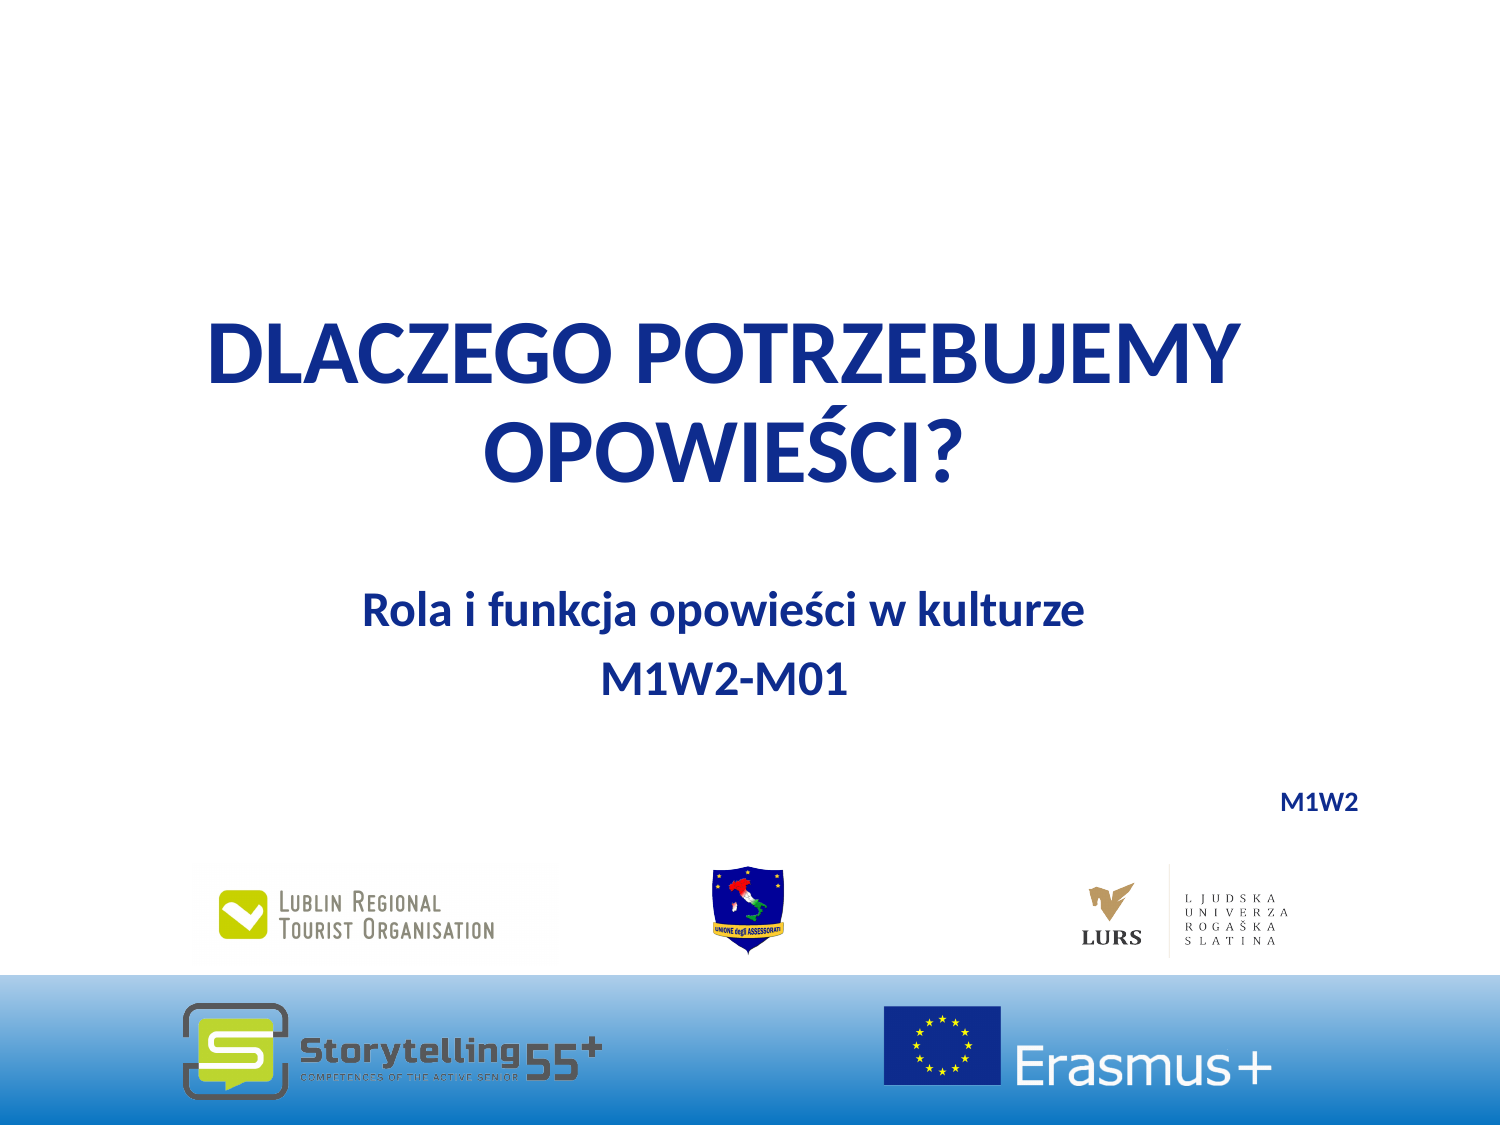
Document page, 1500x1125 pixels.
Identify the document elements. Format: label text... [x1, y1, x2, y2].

picture [861, 983, 1294, 1108]
subtitle Rola i funkcja opowieści w kulturze M1W2-M01 [127, 581, 1322, 721]
picture [192, 863, 559, 966]
picture [183, 1004, 602, 1100]
picture [1082, 864, 1288, 958]
picture [698, 861, 802, 959]
title DLACZEGO POTRZEBUJEMY OPOWIEŚCI? [162, 296, 1288, 487]
text_box M1W2 [1172, 777, 1467, 823]
text_box [0, 857, 1500, 1125]
